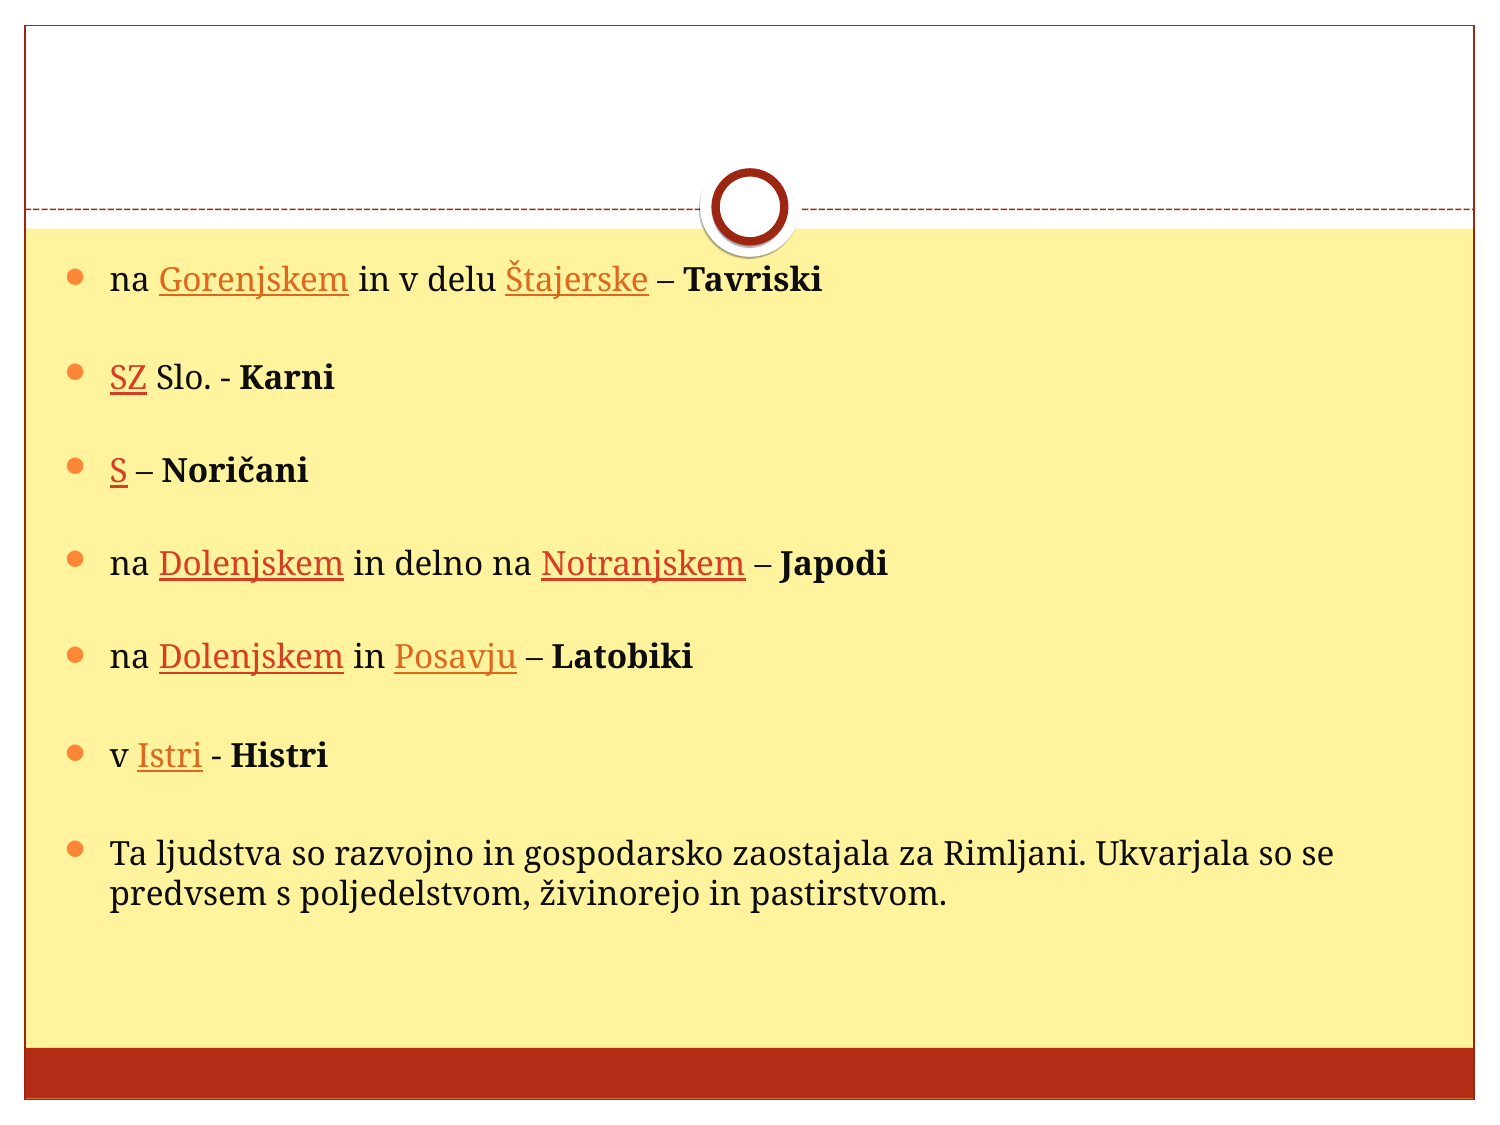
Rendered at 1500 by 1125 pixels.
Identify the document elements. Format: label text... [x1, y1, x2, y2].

list na Gorenjskem in v delu Štajerske – Tavriski SZ Slo. - Karni S – Noričani na Dolenjskem in delno na Notranjskem – Japodi na Dolenjskem in Posavju – Latobiki v Istri - Histri Ta ljudstva so razvojno in gospodarsko zaostajala za Rimljani. Ukvarjala so se predvsem s poljedelstvom, živinorejo in pastirstvom. [49, 250, 1445, 1001]
